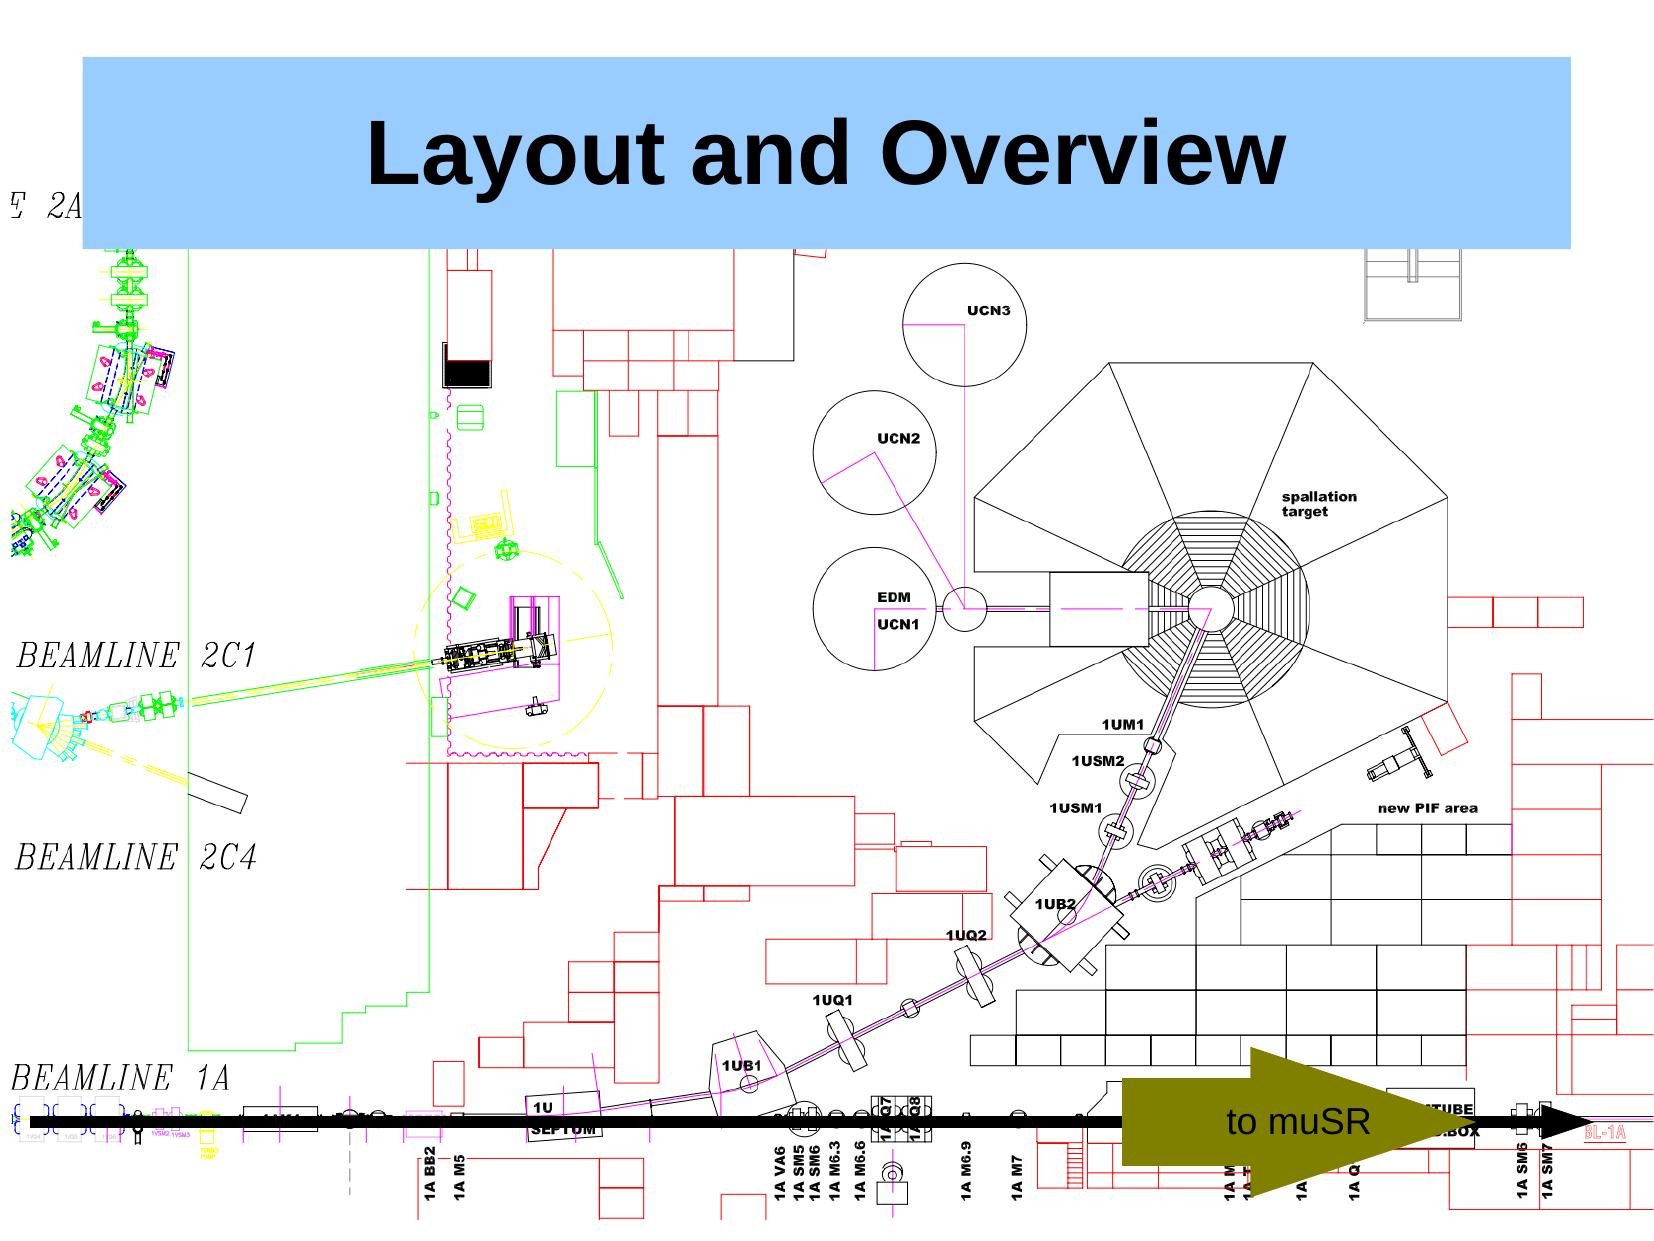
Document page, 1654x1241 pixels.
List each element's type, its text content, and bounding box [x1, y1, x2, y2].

title Layout and Overview [82, 56, 1571, 250]
picture [0, 167, 1654, 1231]
